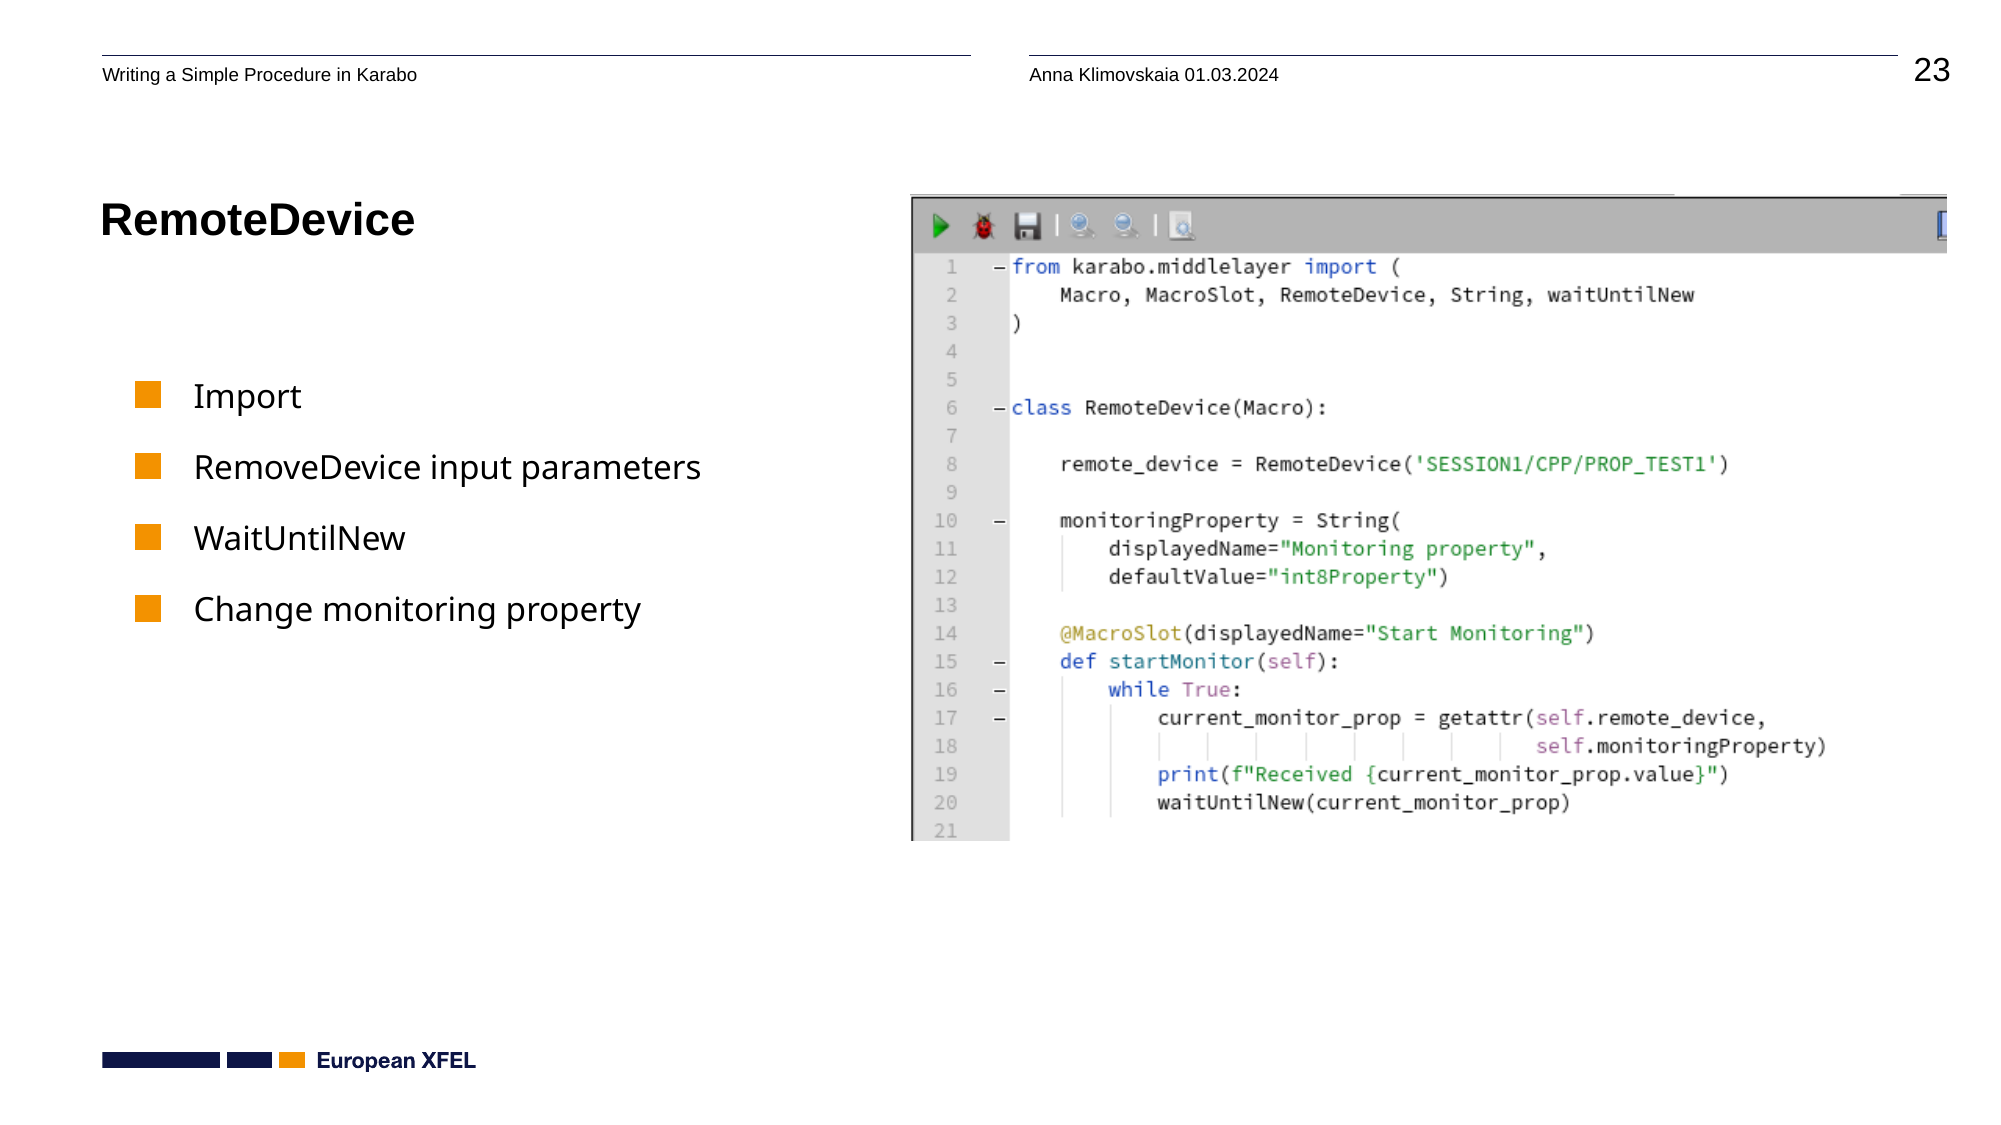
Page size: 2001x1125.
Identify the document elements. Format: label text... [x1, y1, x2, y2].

title RemoteDevice [100, 116, 1898, 245]
picture [910, 194, 1947, 841]
list Import RemoveDevice input parameters WaitUntilNew Change monitoring property [135, 303, 910, 795]
